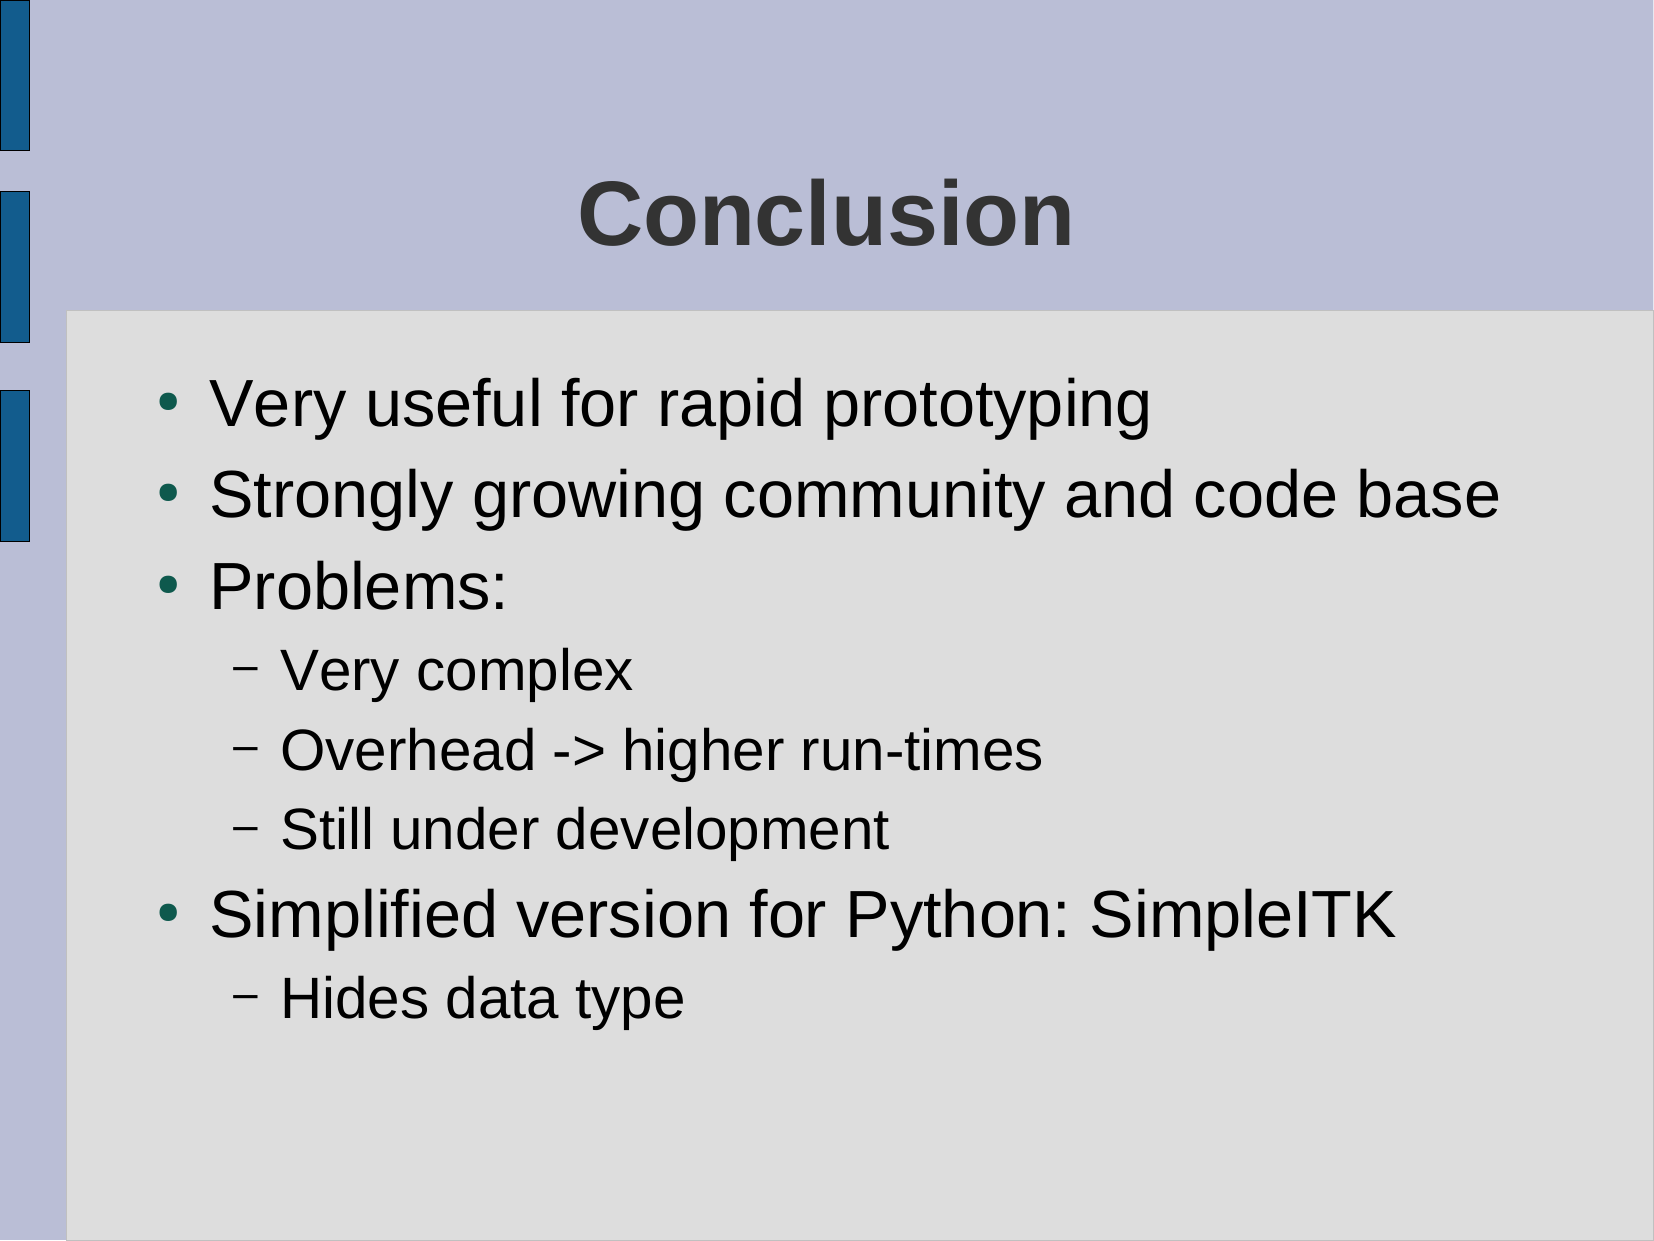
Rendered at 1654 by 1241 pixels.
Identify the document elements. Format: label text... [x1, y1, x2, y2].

list Very useful for rapid prototyping Strongly growing community and code base Problems: Very complex Overhead -> higher run-times Still under development Simplified version for Python: SimpleITK Hides data type [124, 358, 1530, 1103]
title Conclusion [124, 144, 1530, 283]
